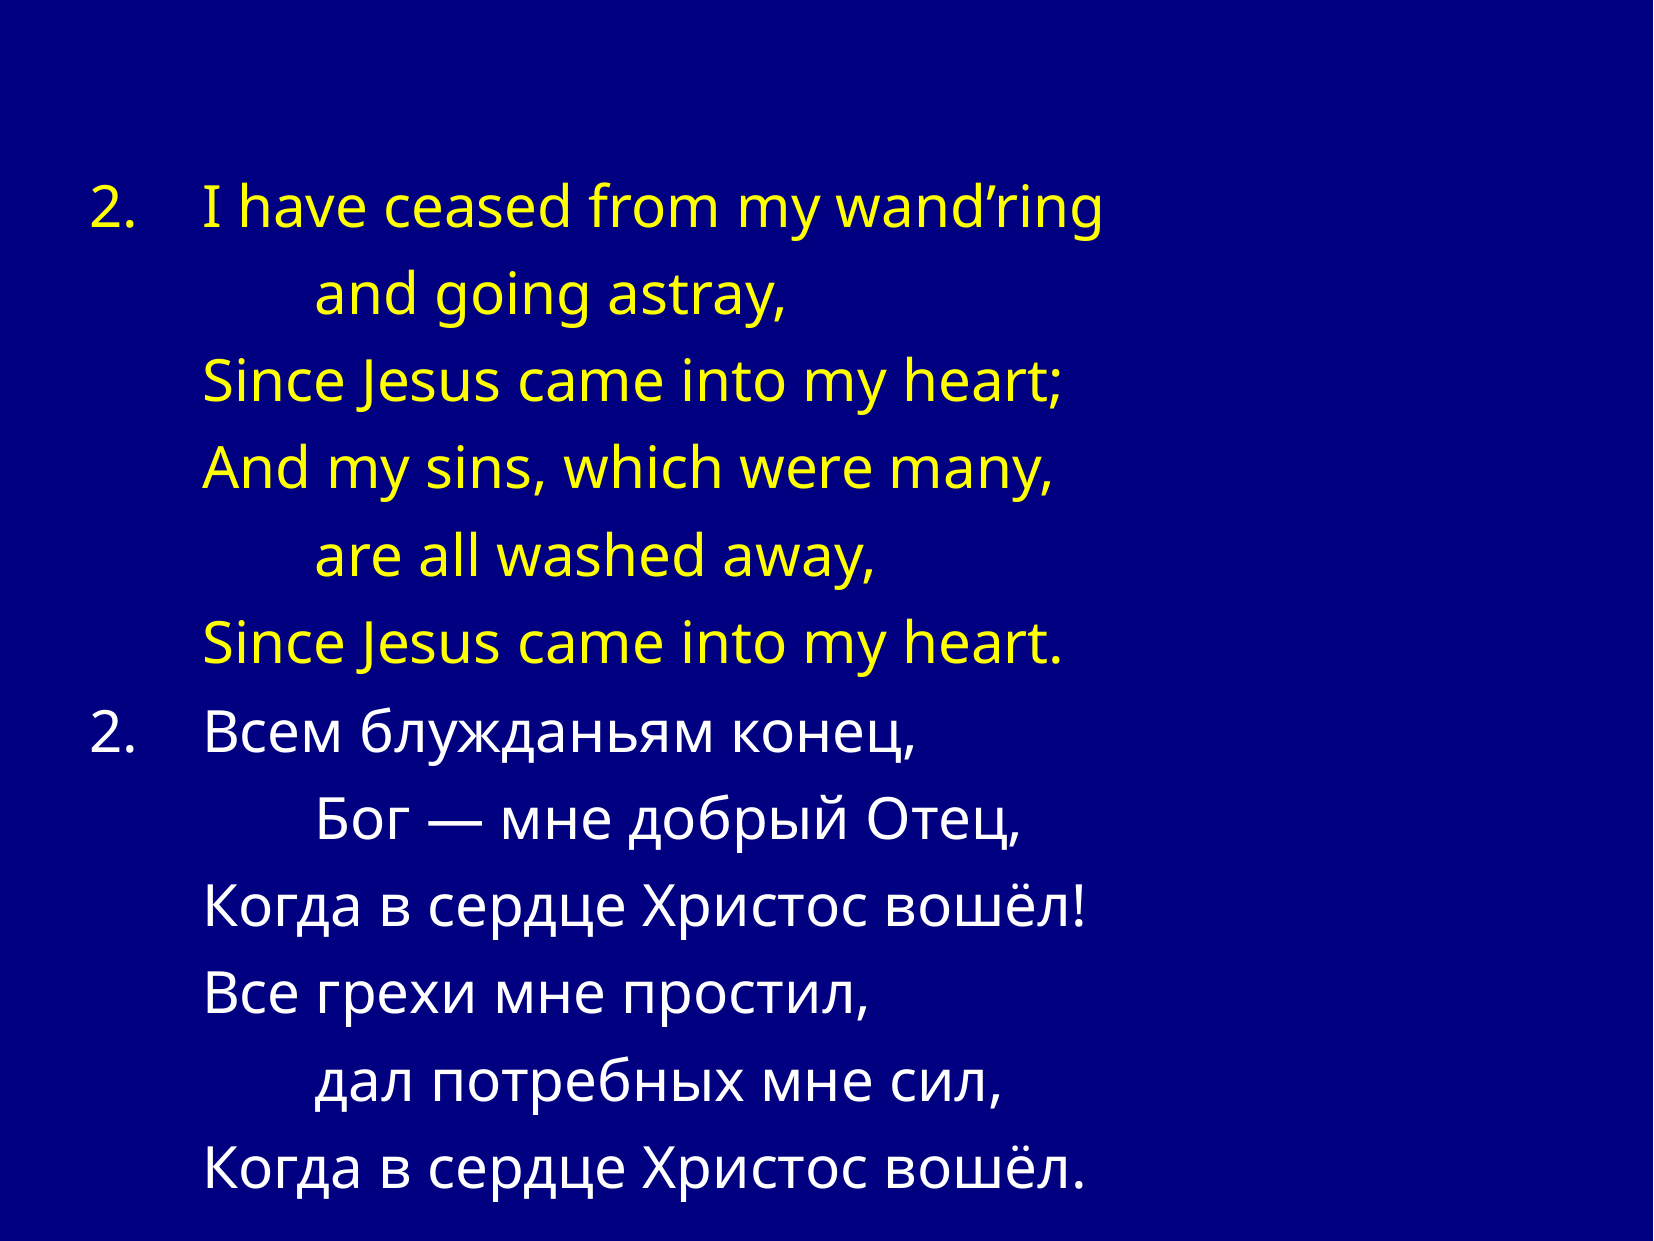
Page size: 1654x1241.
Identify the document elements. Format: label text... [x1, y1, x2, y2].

text_box 2. I have ceased from my wand’ring and going astray, Since Jesus came into my heart; And my sins, which were many, are all washed away, Since Jesus came into my heart. [75, 150, 1576, 675]
text_box 2. Всем блужданьям конец, Бог — мне добрый Отец, Когда в сердце Христос вошёл! Все грехи мне простил, дал потребных мне сил, Когда в сердце Христос вошёл. [75, 675, 1576, 1163]
